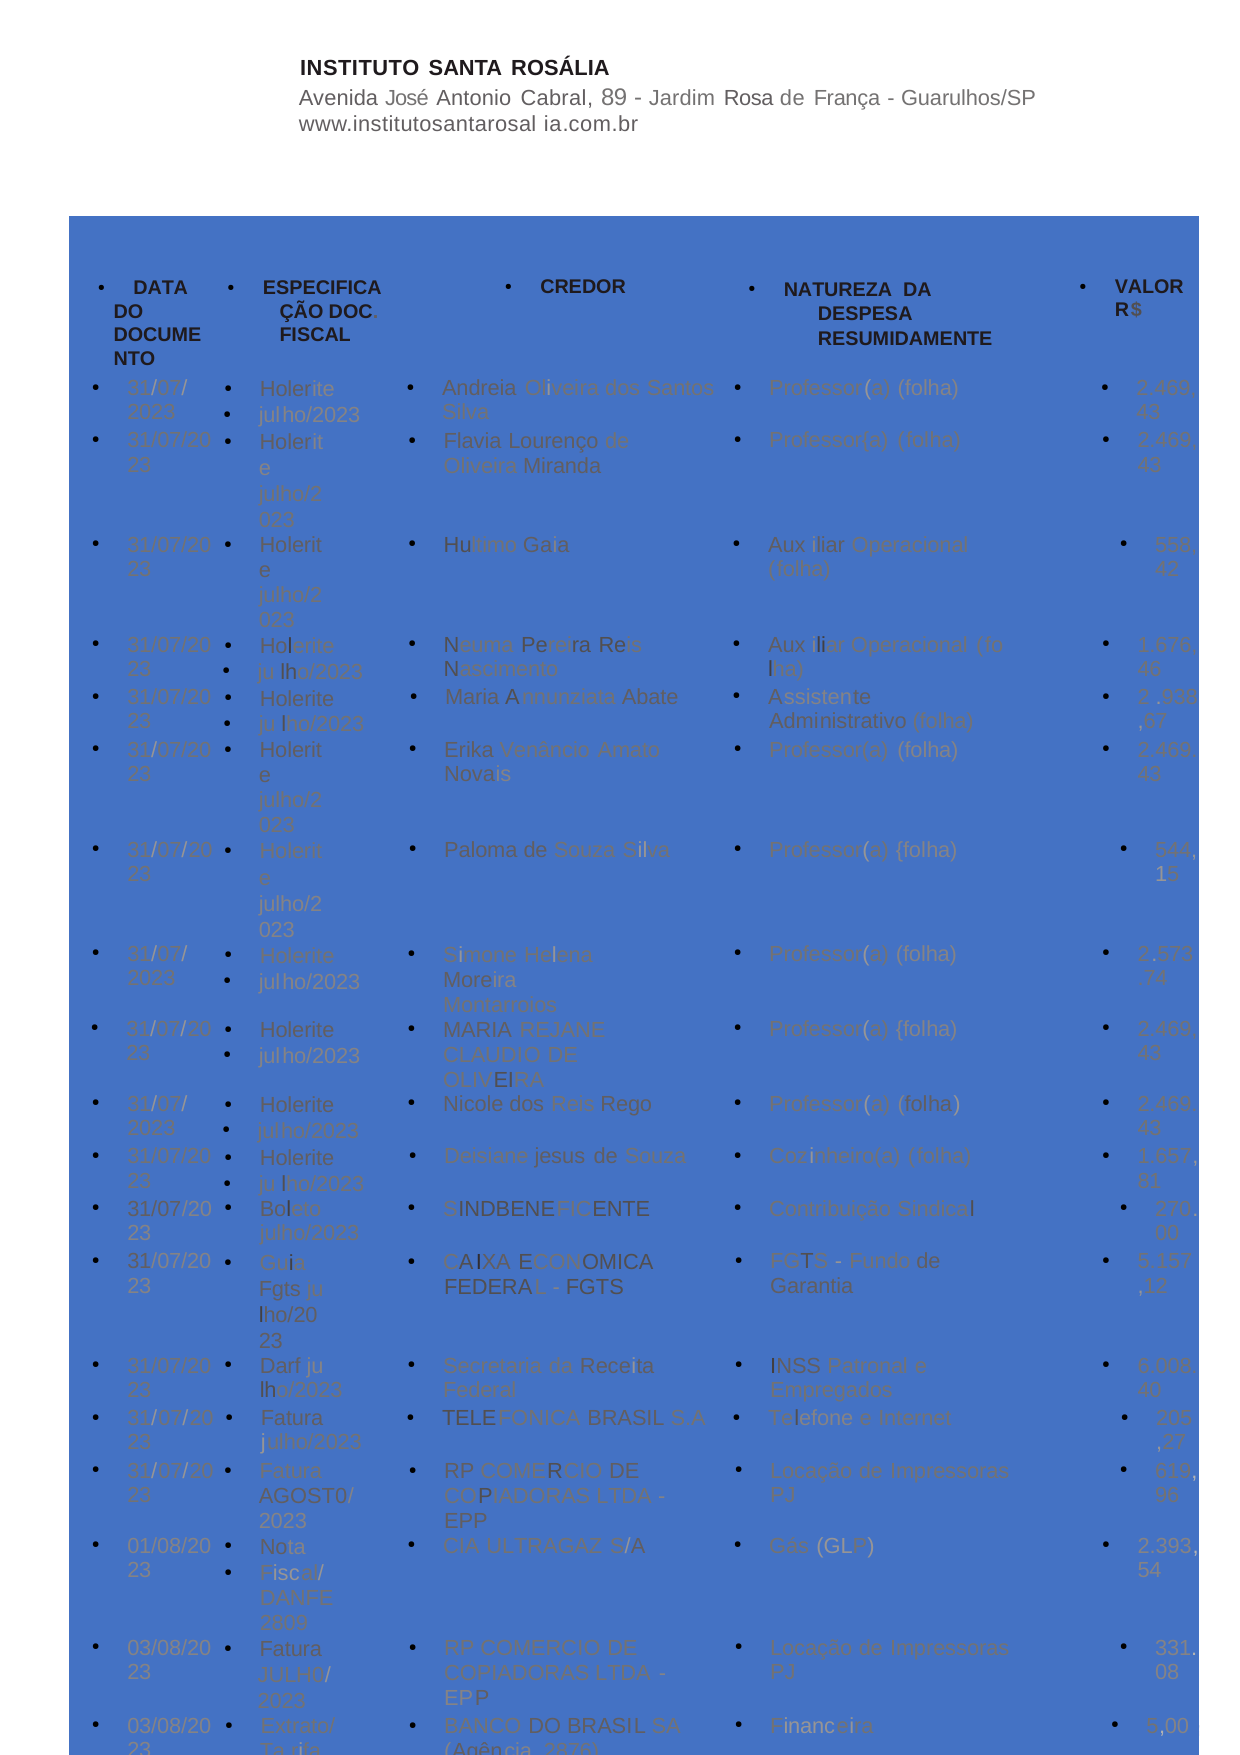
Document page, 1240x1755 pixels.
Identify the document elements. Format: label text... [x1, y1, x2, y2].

table_cell Telefone e Internet [729, 1406, 1025, 1458]
table_cell 2.469,43 [1025, 1017, 1199, 1092]
table_cell Assistente Administrativo (folha) [729, 685, 1025, 737]
table_cell CIA ULTRAGAZ S/A [404, 1533, 729, 1635]
table_cell MARIA REJANE CLAUDIO DE OLIVEIRA [404, 1017, 729, 1092]
table_cell Holerite julho/2023 [219, 532, 404, 632]
table_cell CREDOR [404, 276, 729, 376]
table_cell Holerite ju lho/2023 [219, 1144, 404, 1197]
table_cell Maria Annunziata Abate [404, 685, 729, 737]
table_cell Professor(a) (folha) [729, 376, 1025, 428]
table_cell Professor(a) {folha) [729, 1017, 1025, 1092]
table_cell 5.157,12 [1025, 1249, 1199, 1353]
table_cell Holerite julho/2023 [219, 376, 404, 428]
table_cell Neuma Pereira Reis Nascimento [404, 632, 729, 685]
table_cell Professor{a) (folha) [729, 428, 1025, 532]
table_cell Locação de Impressoras PJ [729, 1458, 1025, 1533]
table_cell Hultimo Gaia [404, 532, 729, 632]
table_cell 31/07/ 2023 [69, 376, 219, 428]
table_cell 6.008.40 [1025, 1353, 1199, 1406]
table_cell 31/07/2023 [69, 632, 219, 685]
table_cell Nota Fiscal/DANFE 2809 [219, 1533, 404, 1635]
table_cell SINDBENEFICENTE [404, 1197, 729, 1249]
table_cell CAIXA ECONOMICA FEDERAL - FGTS [404, 1249, 729, 1353]
table_cell 31/07/2023 [69, 1017, 219, 1092]
table_cell 31/07/2023 [69, 1144, 219, 1197]
table_cell 619,96 [1025, 1458, 1199, 1533]
table_cell Aux iliar Operacional (folha) [729, 532, 1025, 632]
text_box INSTITUTO SANTA ROSÁLIA Avenida José Antonio Cabral, 89 - Jardim Rosa de França - Guarulhos/SP www.institutosantarosal ia.com.br [296, 54, 1044, 136]
table_cell Holerite ju lho/2023 [219, 685, 404, 737]
table_header [1025, 216, 1199, 276]
table_cell Paloma de Souza Silva [404, 837, 729, 942]
table_cell 31/07/2023 [69, 1353, 219, 1406]
table_cell Holerite julho/2023 [219, 737, 404, 837]
table_cell 31/07/2023 [69, 428, 219, 532]
table_cell Professor(a) (folha) [729, 737, 1025, 837]
table_cell Aux iliar Operacional (fo lha) [729, 632, 1025, 685]
table_cell 31/07/2023 [69, 532, 219, 632]
table_cell Holerite ju lho/2023 [219, 632, 404, 685]
table_cell Deisiane jesus de Souza [404, 1144, 729, 1197]
table_cell Holerite julho/2023 [219, 837, 404, 942]
table_cell 2.469.43 [1025, 737, 1199, 837]
table_cell 31/07/2023 [69, 1197, 219, 1249]
table_cell 544,15 [1025, 837, 1199, 942]
table_cell 31/07/ 2023 [69, 942, 219, 1017]
table_cell Fatura julho/2023 [219, 1406, 404, 1458]
table_cell RP COMERCIO DE COPIADORAS LTDA -EPP [404, 1635, 729, 1713]
table_cell 2 .938 ,67 [1025, 685, 1199, 737]
table_cell 331.08 [1025, 1635, 1199, 1713]
table_cell Fatura JULH0/2023 [219, 1635, 404, 1713]
table_cell Darf ju lho/2023 [219, 1353, 404, 1406]
table_cell 2.573.74 [1025, 942, 1199, 1017]
table_cell 03/08/2023 [69, 1635, 219, 1713]
table_cell Flavia Lourenço de Oliveira Miranda [404, 428, 729, 532]
table_cell 31/07/2023 [69, 737, 219, 837]
table_cell 2.393,54 [1025, 1533, 1199, 1635]
table_cell 01/08/2023 [69, 1533, 219, 1635]
table_cell RP COMERCIO DE COPIADORAS LTDA -EPP [404, 1458, 729, 1533]
table_cell VALOR R$ [1025, 276, 1199, 376]
table_cell Holerite julho/2023 [219, 1092, 404, 1144]
table_cell 31/07/2023 [69, 685, 219, 737]
table_cell INSS Patronal e Empregados [729, 1353, 1025, 1406]
table_header [69, 216, 1025, 276]
table_cell Holerite julho/2023 [219, 1017, 404, 1092]
table_cell 2.469.43 [1025, 1092, 1199, 1144]
table_cell Boleto julho/2023 [219, 1197, 404, 1249]
table_cell Locação de Impressoras PJ [729, 1635, 1025, 1713]
table_cell Extrato/Ta rifa agosto/2023 [219, 1713, 404, 1755]
table_cell Andreia Oliveira dos Santos Silva [404, 376, 729, 428]
table_cell Simone Helena Moreira Montarroios [404, 942, 729, 1017]
table_cell Gás (GLP) [729, 1533, 1025, 1635]
table_cell Holerite julho/2023 [219, 942, 404, 1017]
table_cell Guia Fgts ju lho/2023 [219, 1249, 404, 1353]
table_cell 1.676,46 [1025, 632, 1199, 685]
table_cell TELEFONICA BRASIL S.A [404, 1406, 729, 1458]
table_cell Professor(a) (folha) [729, 942, 1025, 1017]
table_cell BANCO DO BRASIL SA (Agência. 2876) [404, 1713, 729, 1755]
table_cell Nicole dos Reis Rego [404, 1092, 729, 1144]
table_cell 1.657,81 [1025, 1144, 1199, 1197]
table_cell Financeira [729, 1713, 1025, 1755]
table_cell 5,00 [1025, 1713, 1199, 1755]
table_cell DATA DO DOCUMENTO [69, 276, 219, 376]
table_cell 31/07/2023 [69, 1406, 219, 1458]
table_cell Professor(a) {folha) [729, 837, 1025, 942]
table_cell 270.00 [1025, 1197, 1199, 1249]
table_cell FGTS - Fundo de Garantia [729, 1249, 1025, 1353]
table_cell Contribuição Sindical [729, 1197, 1025, 1249]
table_cell Fatura AGOST0/2023 [219, 1458, 404, 1533]
table_cell Professor(a) (folha) [729, 1092, 1025, 1144]
table_cell 31/07/2023 [69, 1458, 219, 1533]
table_cell ESPECIFICAÇÃO DOC. FISCAL [219, 276, 404, 376]
table_cell 2.469,43 [1025, 376, 1199, 428]
table_cell Cozinheiro(a) (folha) [729, 1144, 1025, 1197]
table_cell 2.469,43 [1025, 428, 1199, 532]
table_cell Holerite julho/2023 [219, 428, 404, 532]
table_cell Erika Venâncio Amato Novais [404, 737, 729, 837]
table_cell Secretaria da Receita Federal [404, 1353, 729, 1406]
table_cell 03/08/2023 [69, 1713, 219, 1755]
table_cell 31/07/2023 [69, 1249, 219, 1353]
table_cell 558,42 [1025, 532, 1199, 632]
table_cell 31/07/ 2023 [69, 1092, 219, 1144]
table_cell NATUREZA DA DESPESA RESUMIDAMENTE [729, 276, 1025, 376]
table_cell 31/07/2023 [69, 837, 219, 942]
table_cell 205 ,27 [1025, 1406, 1199, 1458]
